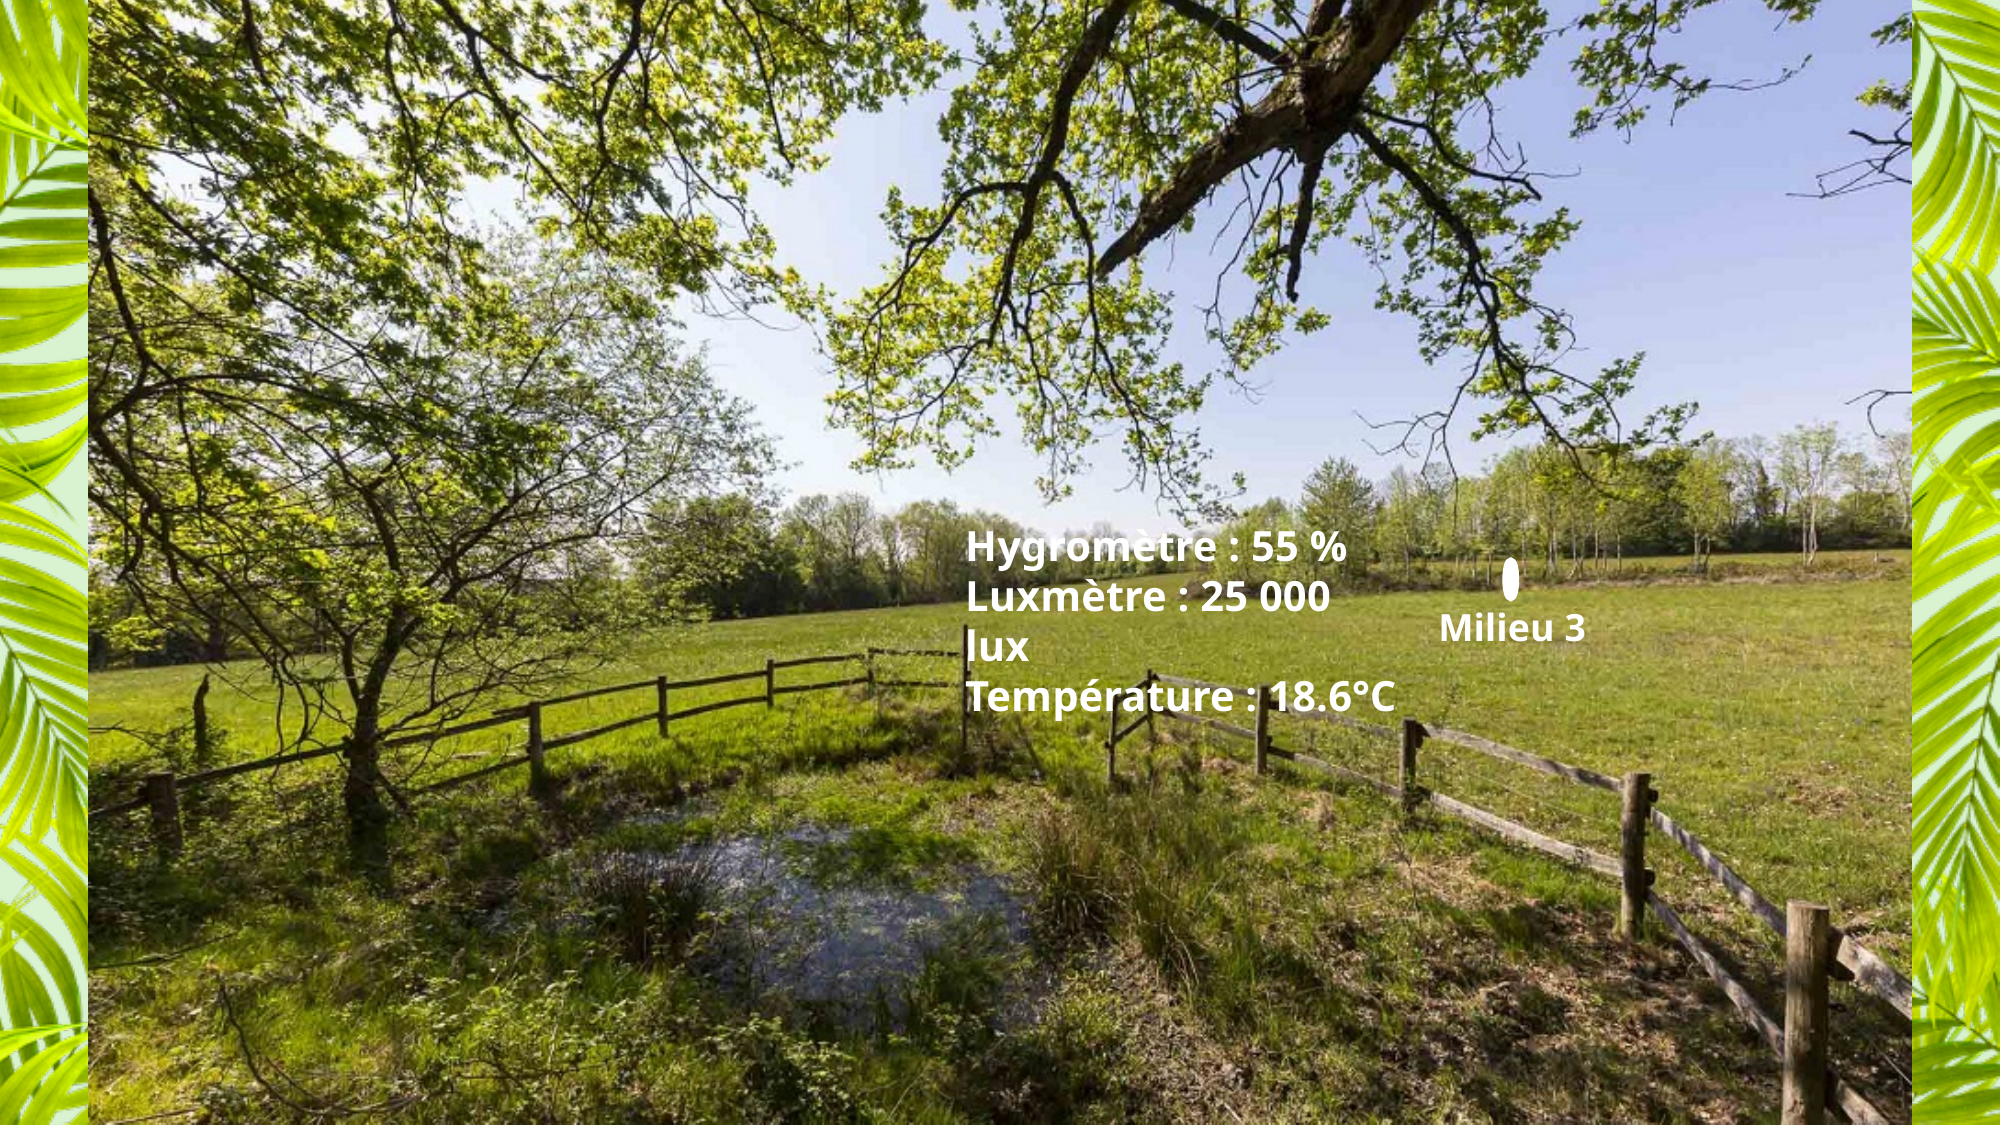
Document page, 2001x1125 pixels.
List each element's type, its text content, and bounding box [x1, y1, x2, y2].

text_box Milieu 3 [1423, 596, 1673, 656]
picture [0, 0, 2000, 1125]
text_box Hygromètre : 55 % Luxmètre : 25 000 lux Température : 18.6°C [950, 512, 1419, 728]
